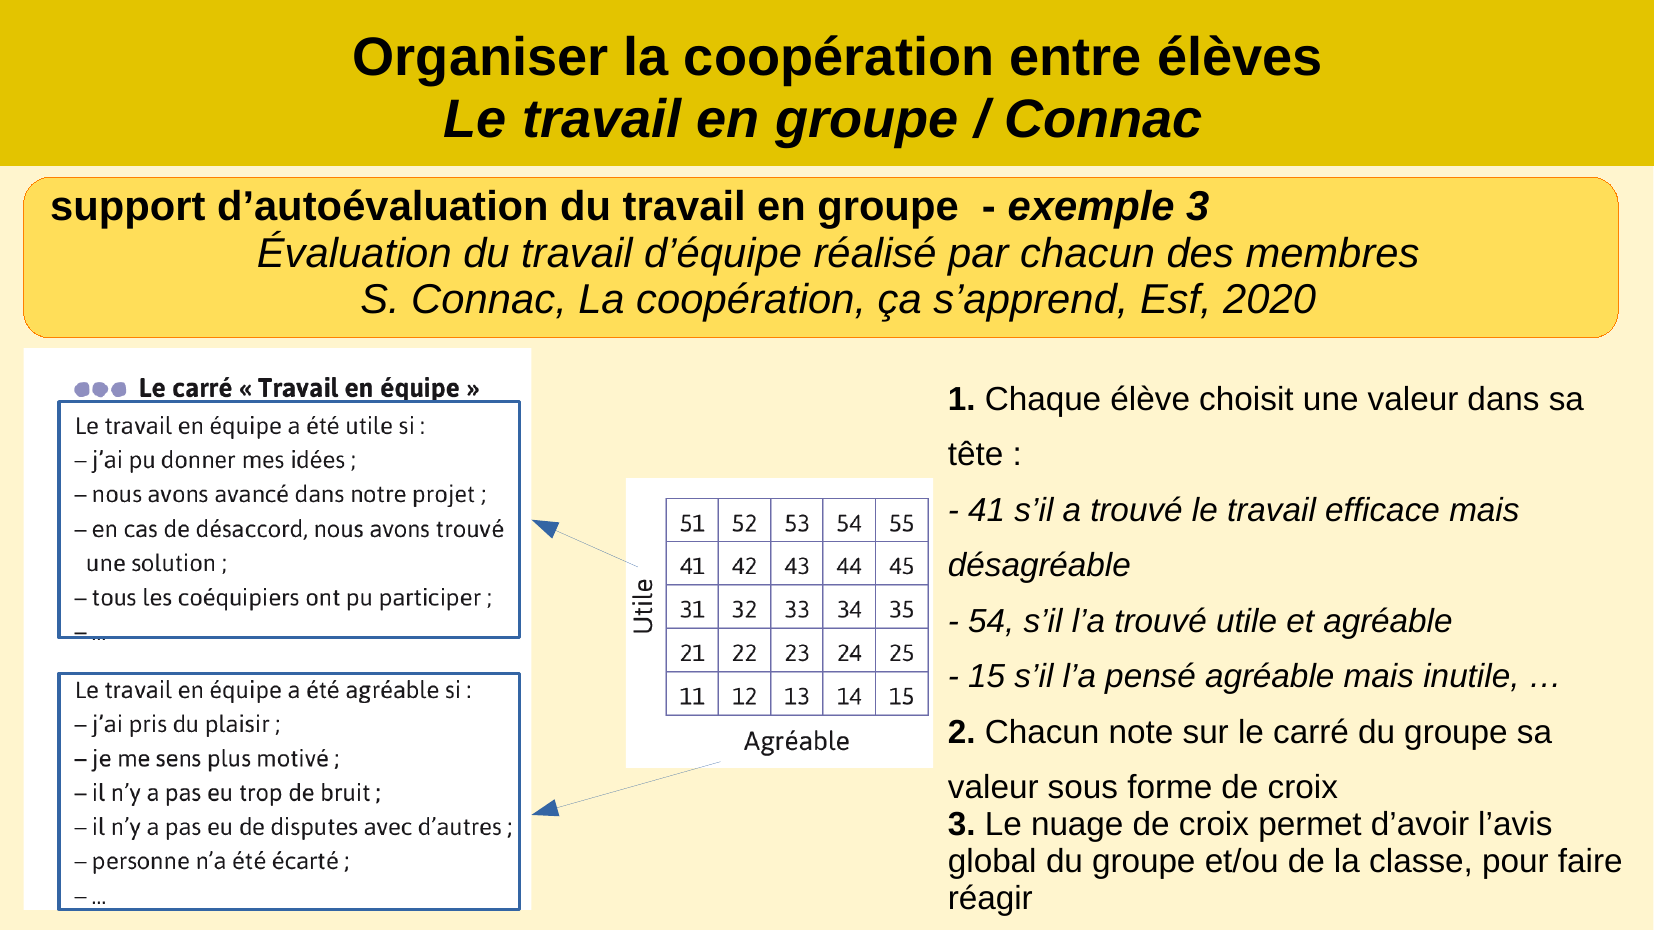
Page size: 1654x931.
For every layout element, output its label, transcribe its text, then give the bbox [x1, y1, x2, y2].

picture [625, 478, 934, 768]
picture [23, 348, 532, 910]
picture [61, 675, 518, 908]
text_box 1. Chaque élève choisit une valeur dans sa tête : - 41 s’il a trouvé le travail efficace mais désagréable - 54, s’il l’a trouvé utile et agréable - 15 s’il l’a pensé agréable mais inutile, … 2. Chacun note sur le carré du groupe sa valeur sous forme de croix 3. Le nuage de croix permet d’avoir l’avis global du groupe et/ou de la classe, pour faire réagir [933, 354, 1654, 931]
text_box [0, 0, 1654, 166]
text_box Organiser la coopération entre élèves Le travail en groupe / Connac [129, 11, 1489, 175]
text_box [23, 182, 35, 334]
text_box support d’autoévaluation du travail en groupe - exemple 3 Évaluation du travail d’équipe réalisé par chacun des membres S. Connac, La coopération, ça s’apprend, Esf, 2020 [35, 175, 1642, 414]
